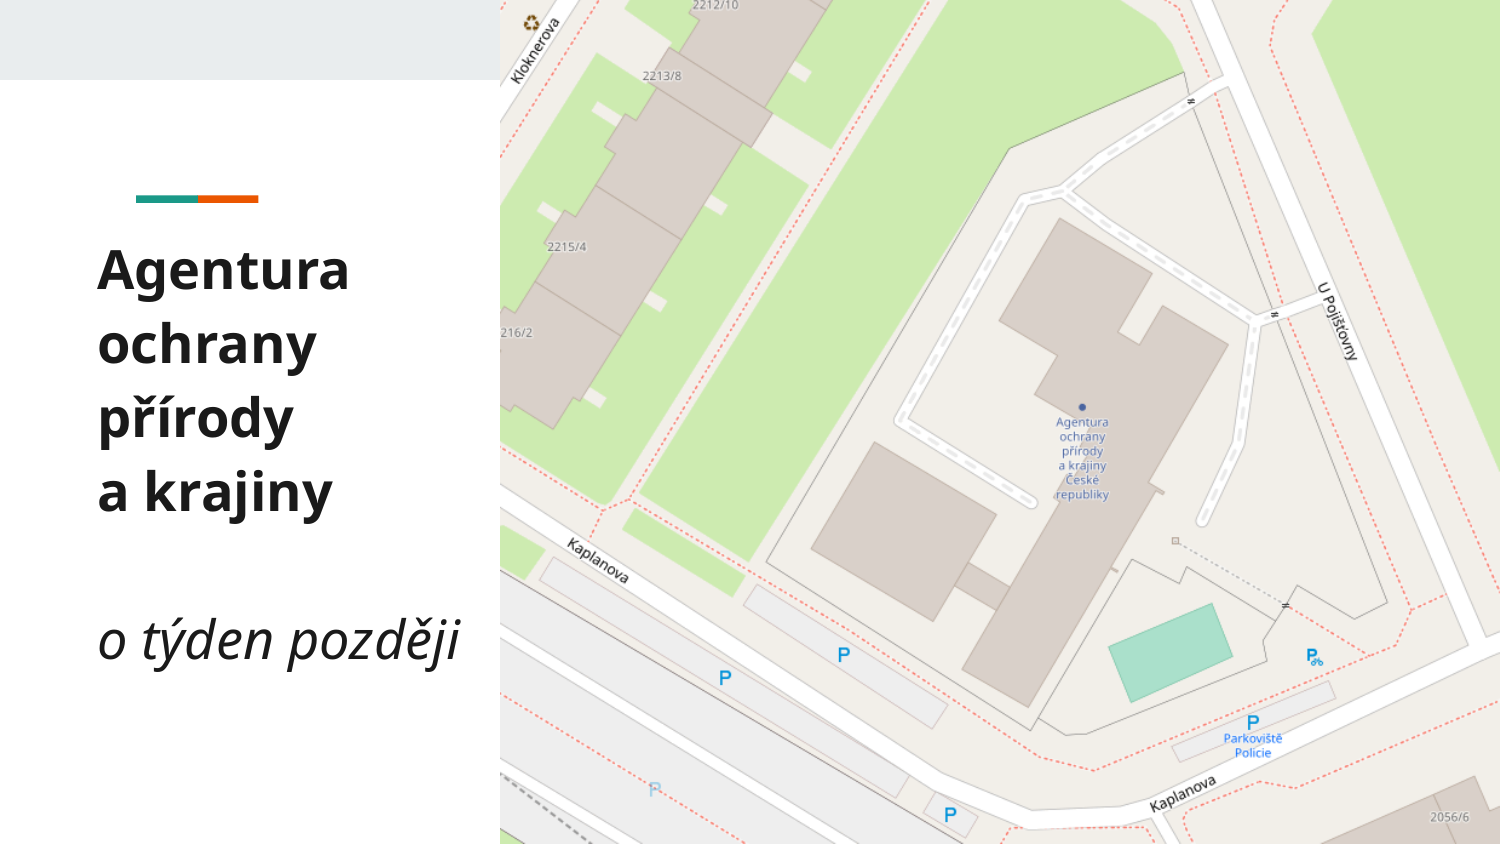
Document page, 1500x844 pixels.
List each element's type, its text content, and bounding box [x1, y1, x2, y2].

picture [500, 0, 1500, 844]
title Agentura ochrany přírody a krajiny o týden později [82, 216, 500, 730]
